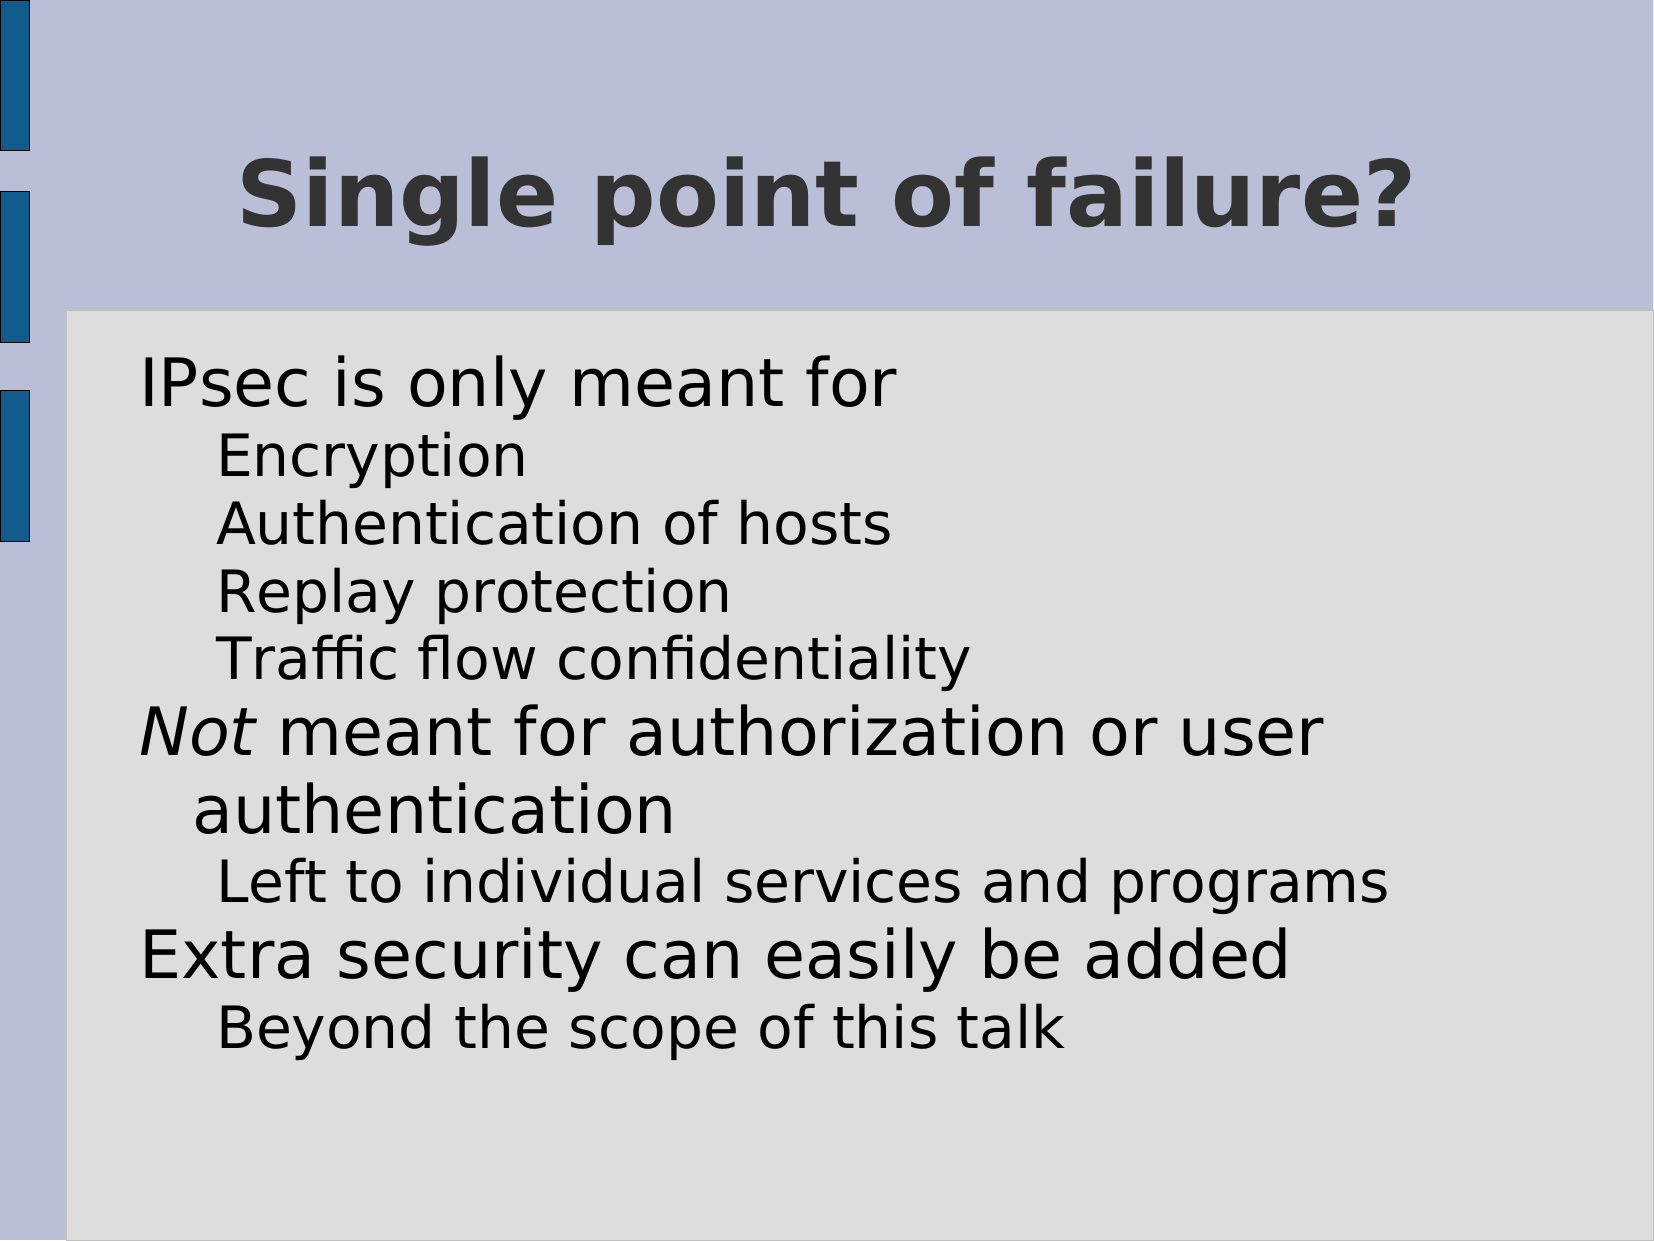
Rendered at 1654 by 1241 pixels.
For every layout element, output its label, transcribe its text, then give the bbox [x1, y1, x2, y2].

title Single point of failure? [121, 91, 1534, 299]
list IPsec is only meant for Encryption Authentication of hosts Replay protection Traffic flow confidentiality Not meant for authorization or user authentication Left to individual services and programs Extra security can easily be added Beyond the scope of this talk [121, 344, 1534, 1127]
